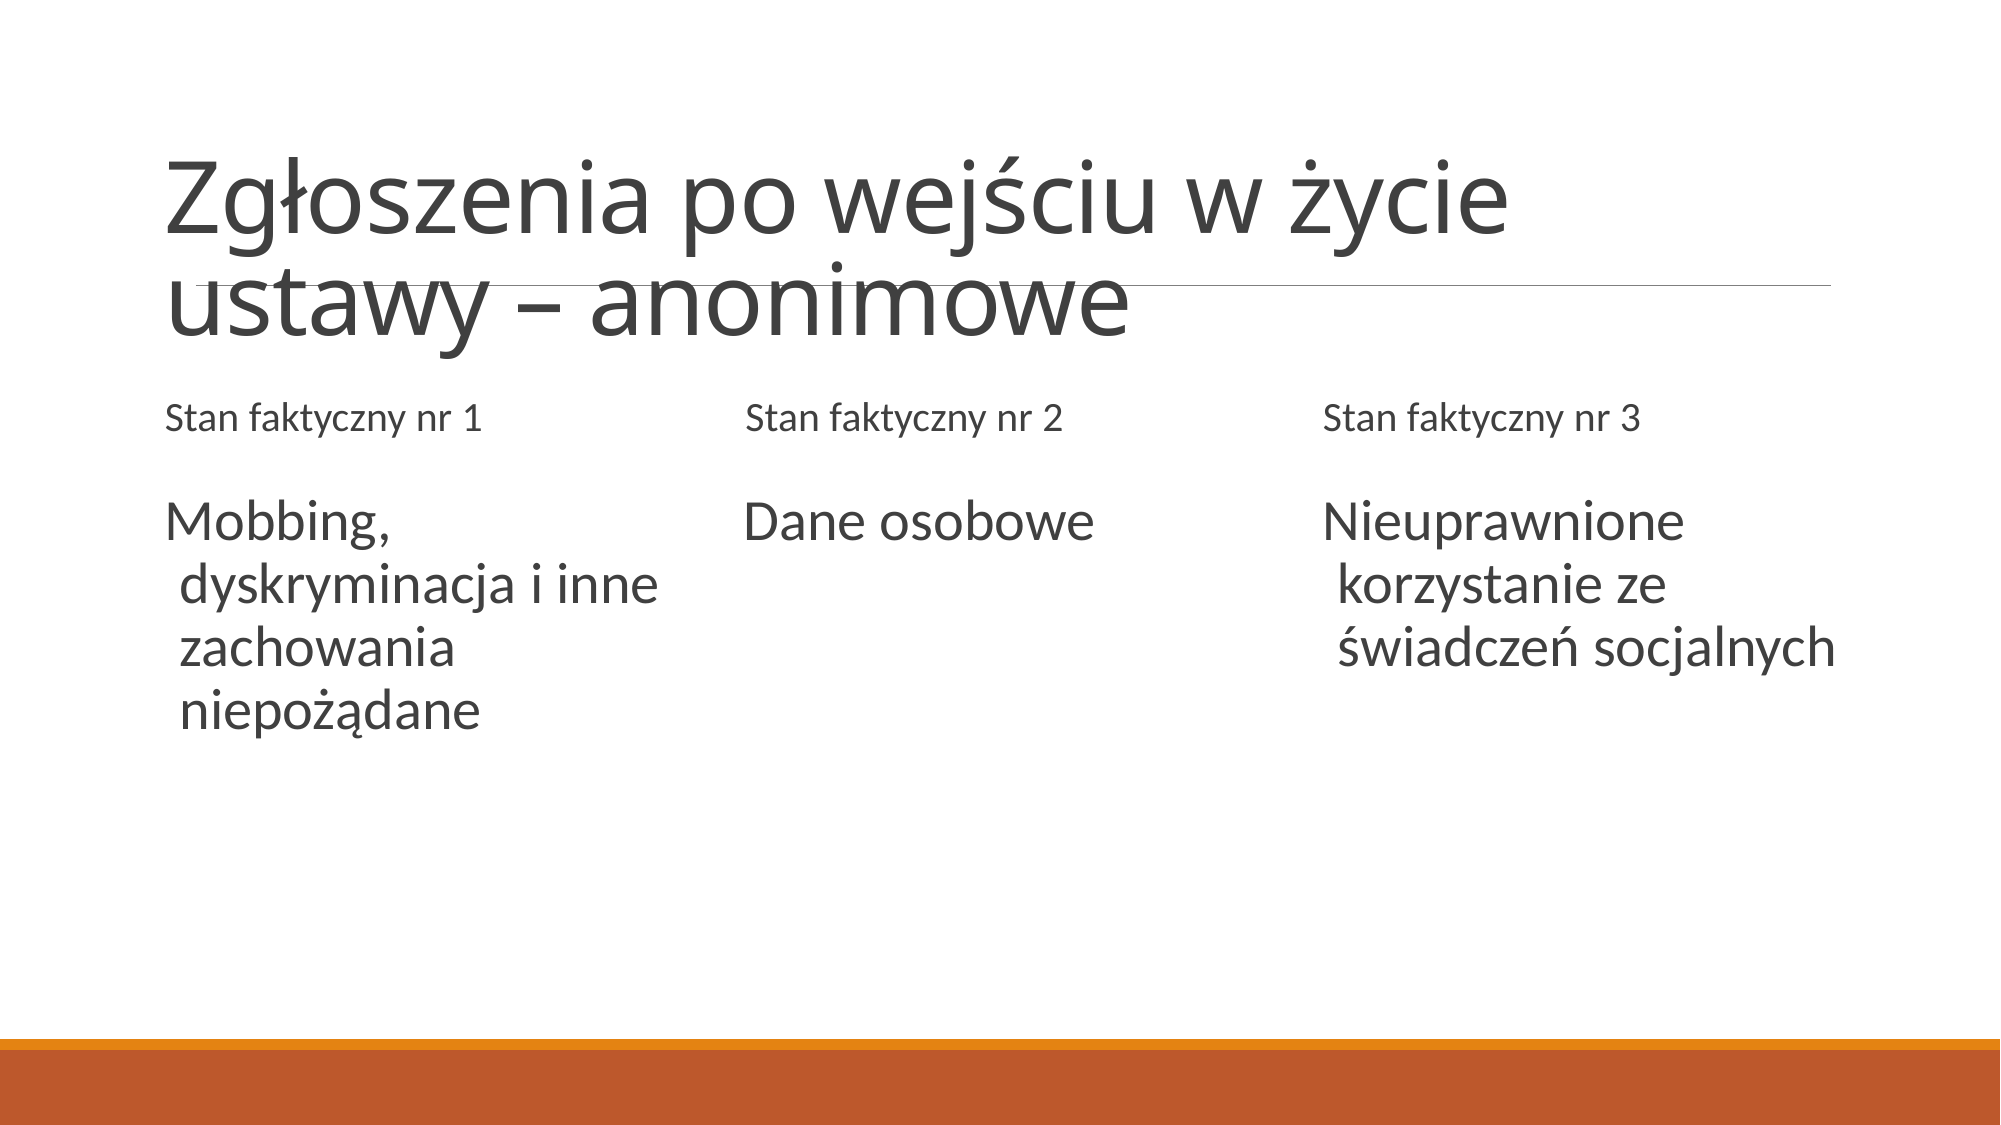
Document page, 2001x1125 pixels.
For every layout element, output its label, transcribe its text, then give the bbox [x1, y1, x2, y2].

list Dane osobowe [728, 482, 1271, 951]
list Nieuprawnione korzystanie ze świadczeń socjalnych [1307, 482, 1851, 951]
list Stan faktyczny nr 1 [149, 388, 692, 483]
list Mobbing, dyskryminacja i inne zachowania niepożądane [149, 483, 692, 951]
list Stan faktyczny nr 2 [730, 388, 1271, 482]
list Stan faktyczny nr 3 [1307, 388, 1851, 482]
title Zgłoszenia po wejściu w życie ustawy – anonimowe [149, 99, 1851, 364]
